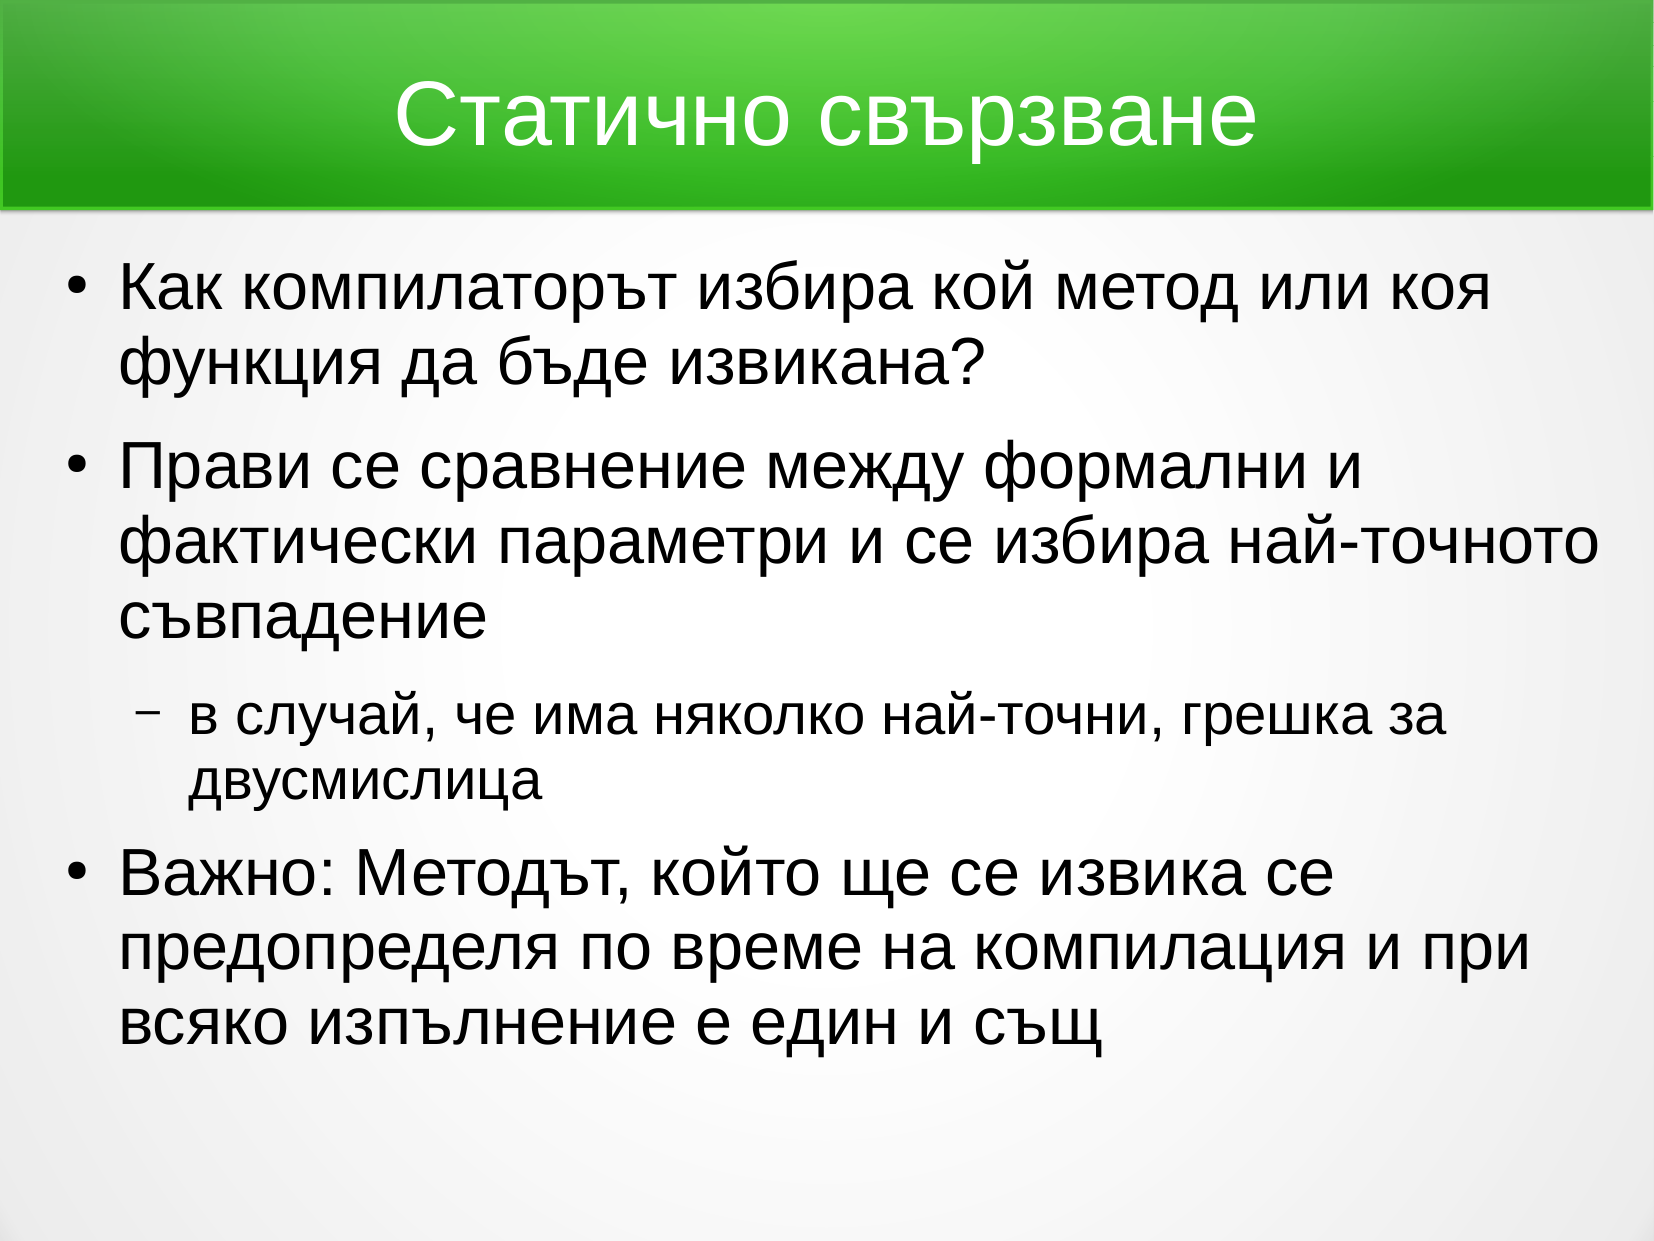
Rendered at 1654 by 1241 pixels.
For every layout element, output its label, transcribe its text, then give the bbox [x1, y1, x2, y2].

title Статично свързване [82, 49, 1571, 179]
list Как компилаторът избира кой метод или коя функция да бъде извикана? Прави се сравнение между формални и фактически параметри и се избира най-точното съвпадение в случай, че има няколко най-точни, грешка за двусмислица Важно: Методът, който ще се извика се предопределя по време на компилация и при всяко изпълнение е един и същ [47, 249, 1619, 1217]
